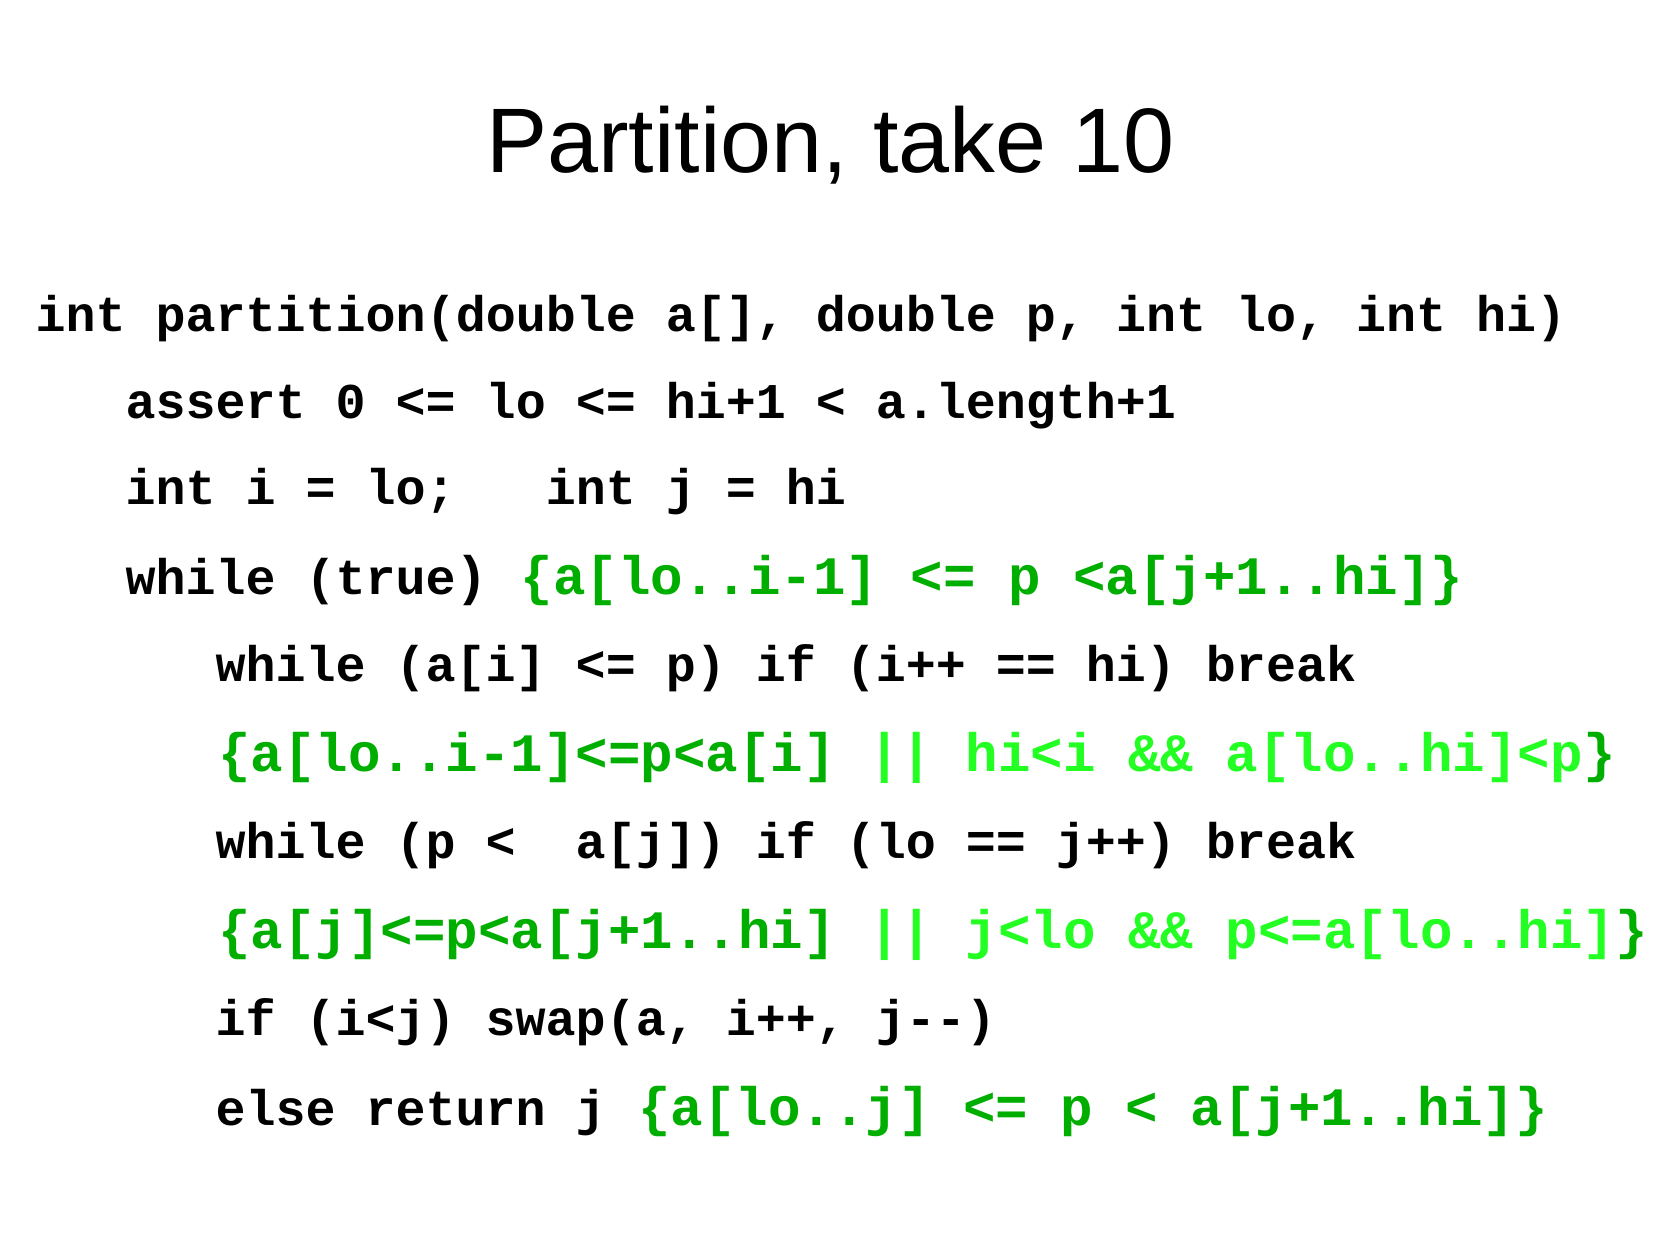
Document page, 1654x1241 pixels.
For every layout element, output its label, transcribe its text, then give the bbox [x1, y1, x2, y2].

list int partition(double a[], double p, int lo, int hi) assert 0 <= lo <= hi+1 < a.length+1 int i = lo; int j = hi while (true) {a[lo..i-1] <= p <a[j+1..hi]} while (a[i] <= p) if (i++ == hi) break {a[lo..i-1]<=p<a[i] || hi<i && a[lo..hi]<p} while (p < a[j]) if (lo == j++) break {a[j]<=p<a[j+1..hi] || j<lo && p<=a[lo..hi]} if (i<j) swap(a, i++, j--) else return j {a[lo..j] <= p < a[j+1..hi]} [0, 290, 1654, 1201]
title Partition, take 10 [86, 37, 1576, 245]
